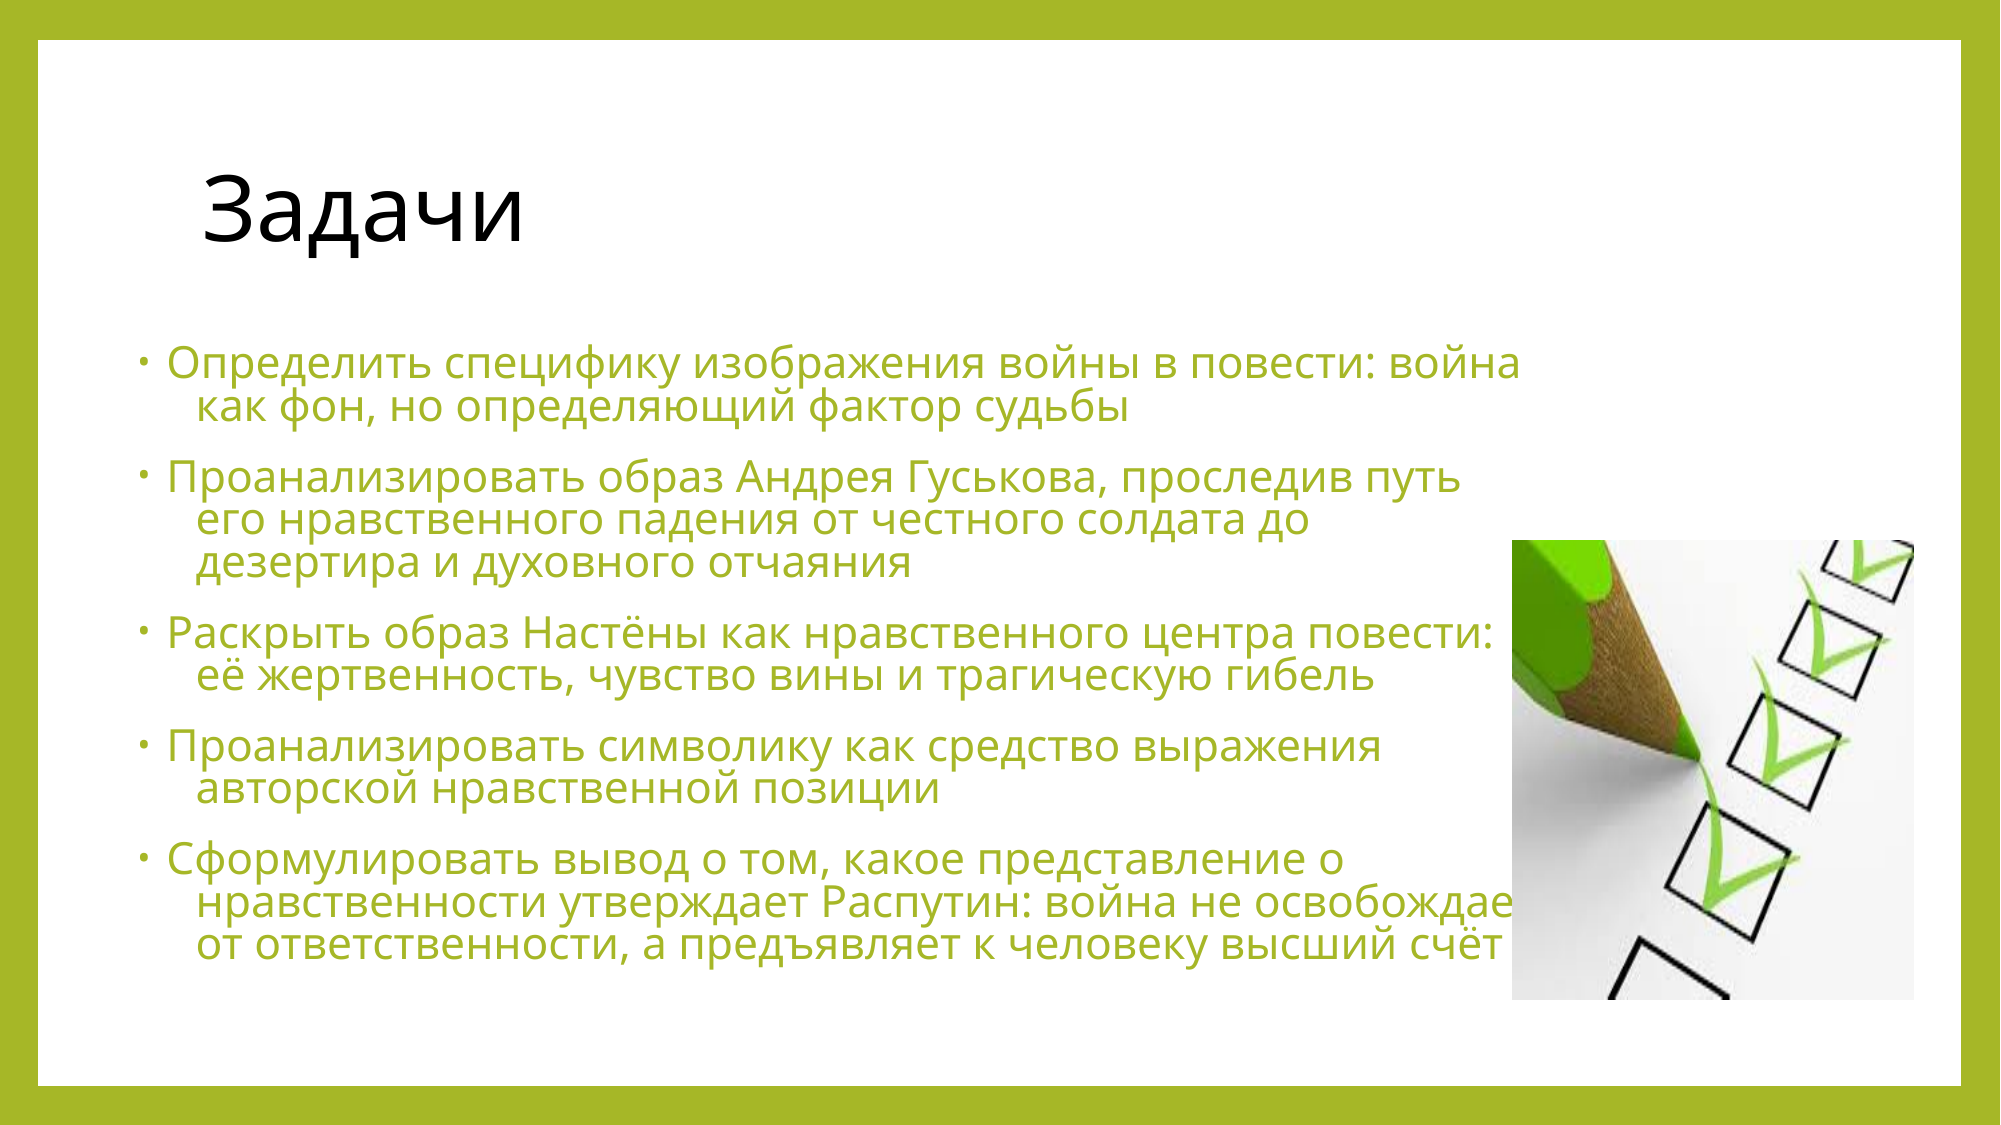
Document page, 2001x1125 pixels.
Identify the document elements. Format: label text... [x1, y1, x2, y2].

picture [1512, 541, 1914, 1000]
title Задачи [187, 99, 1808, 323]
list Определить специфику изображения войны в повести: война как фон, но определяющий фактор судьбы Проанализировать образ Андрея Гуськова, проследив путь его нравственного падения от честного солдата до дезертира и духовного отчаяния Раскрыть образ Настёны как нравственного центра повести: её жертвенность, чувство вины и трагическую гибель Проанализировать символику как средство выражения авторской нравственной позиции Сформулировать вывод о том, какое представление о нравственности утверждает Распутин: война не освобождает от ответственности, а предъявляет к человеку высший счёт [107, 337, 1558, 1000]
